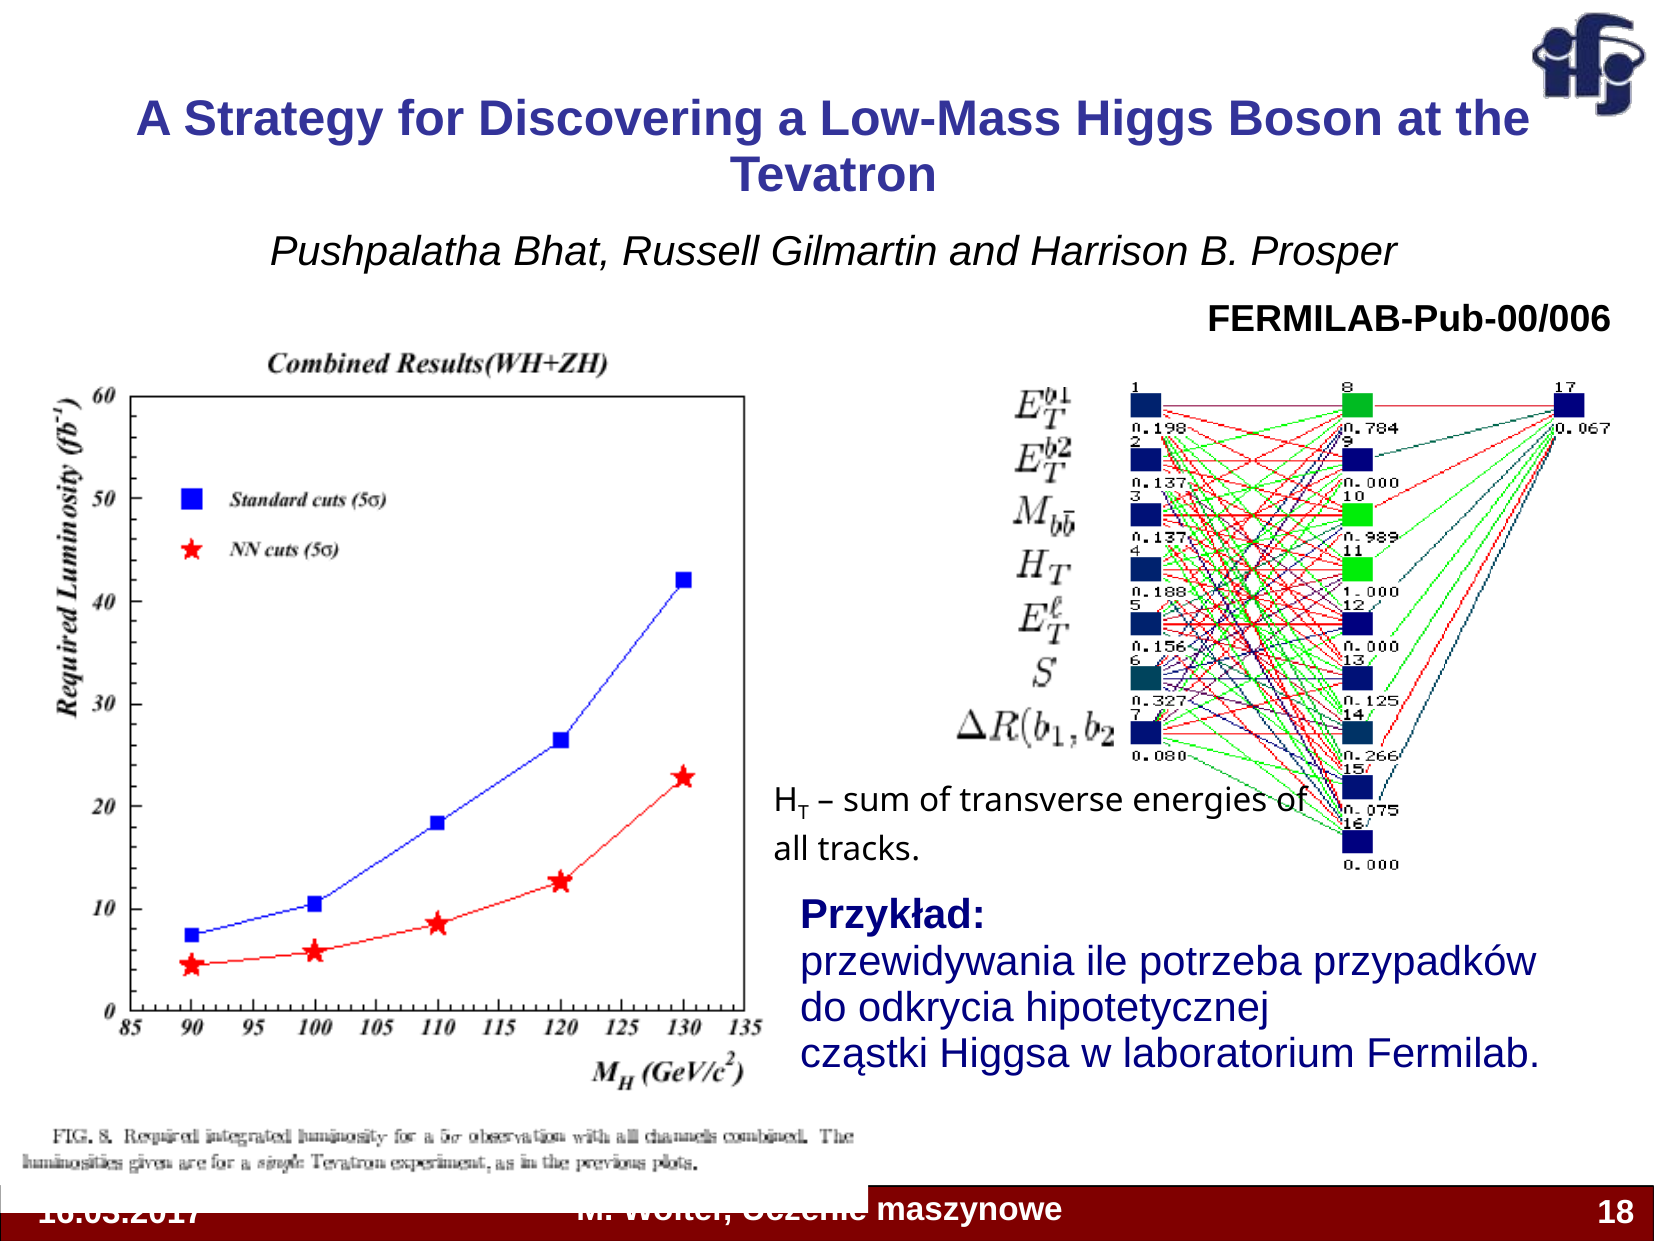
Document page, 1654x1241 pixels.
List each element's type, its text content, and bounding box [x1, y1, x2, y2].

picture [1525, 0, 1654, 129]
picture [0, 330, 869, 1213]
text_box HT – sum of transverse energies of all tracks. [758, 767, 1365, 879]
text_box Przykład: przewidywania ile potrzeba przypadków do odkrycia hipotetycznej cząstki Higgsa w laboratorium Fermilab. [785, 883, 1642, 1119]
picture [950, 365, 1627, 883]
text_box A Strategy for Discovering a Low-Mass Higgs Boson at the Tevatron Pushpalatha Bhat, Russell Gilmartin and Harrison B. Prosper FERMILAB-Pub-00/006 [41, 82, 1627, 348]
